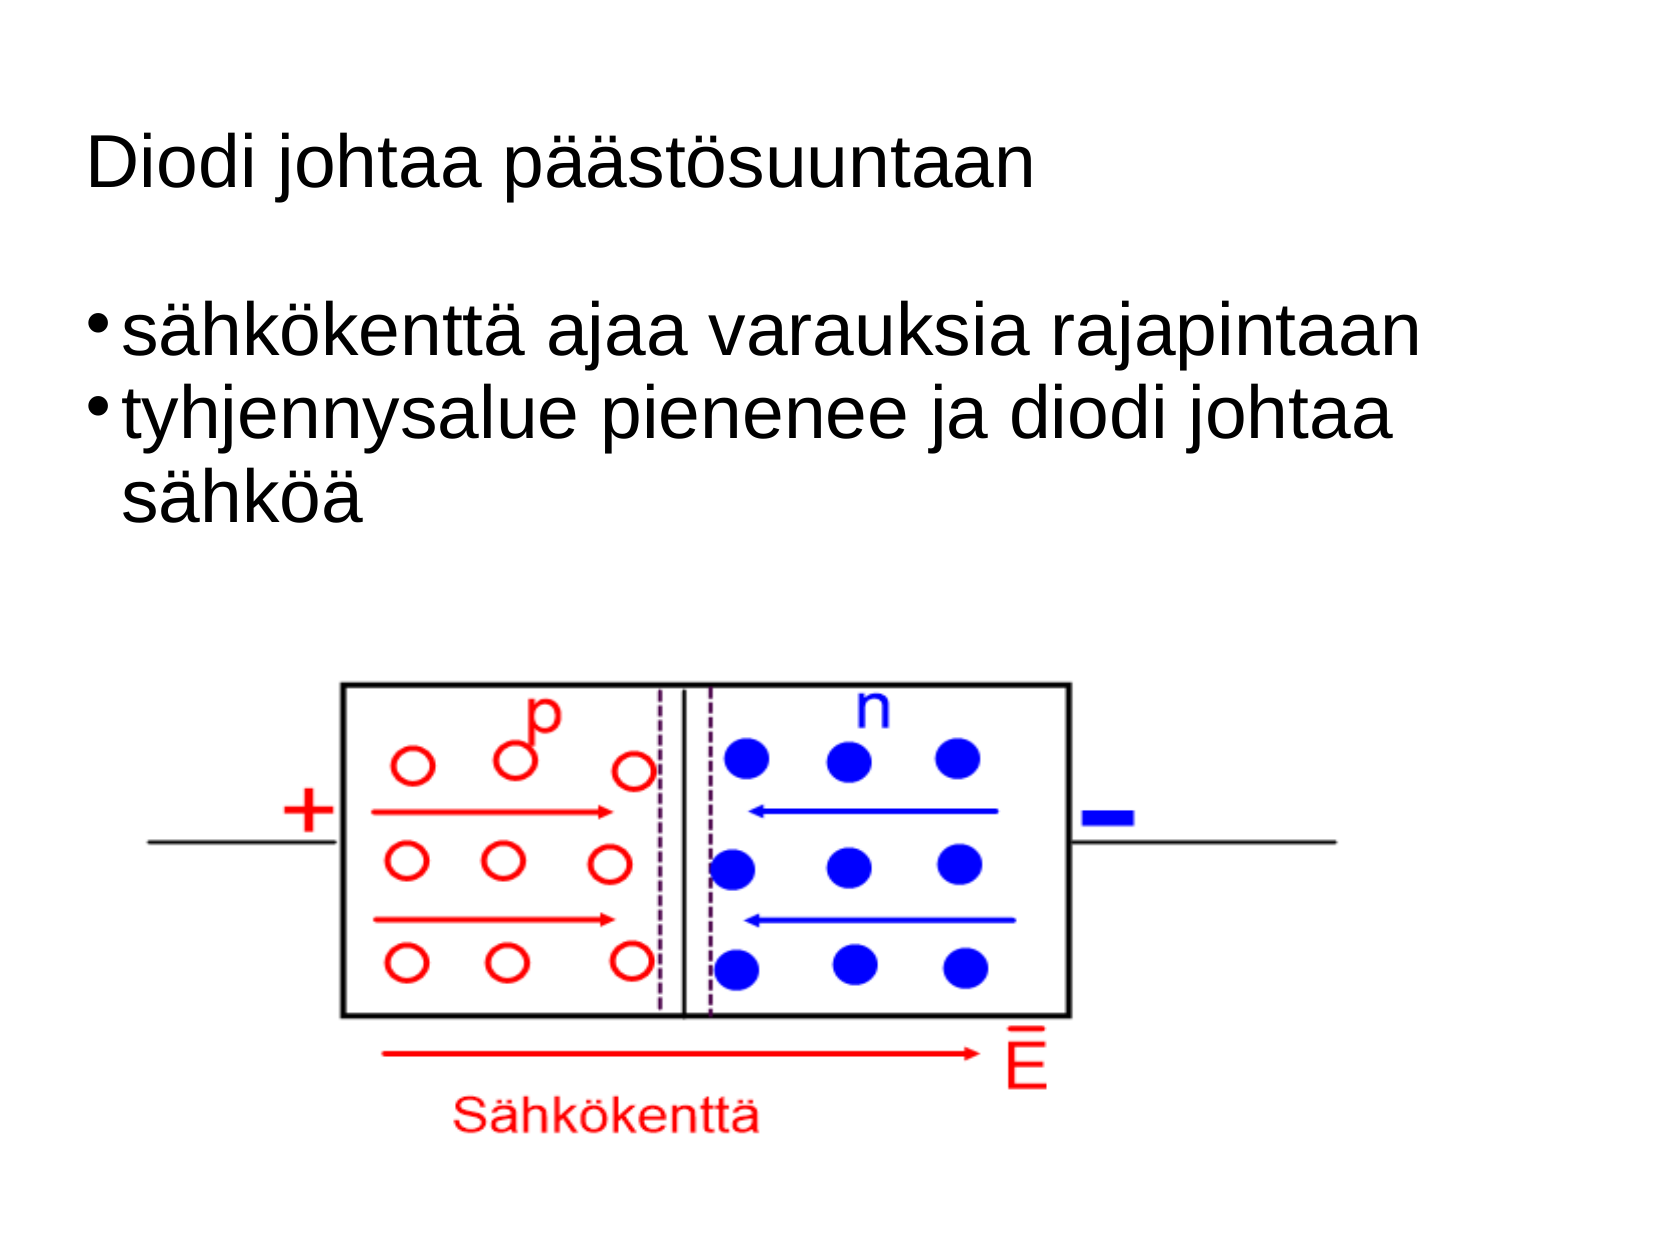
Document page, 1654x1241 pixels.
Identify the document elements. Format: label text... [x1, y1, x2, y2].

picture [91, 602, 1406, 1180]
text_box Diodi johtaa päästösuuntaan sähkökenttä ajaa varauksia rajapintaan tyhjennysalue pienenee ja diodi johtaa sähköä [70, 113, 1477, 470]
